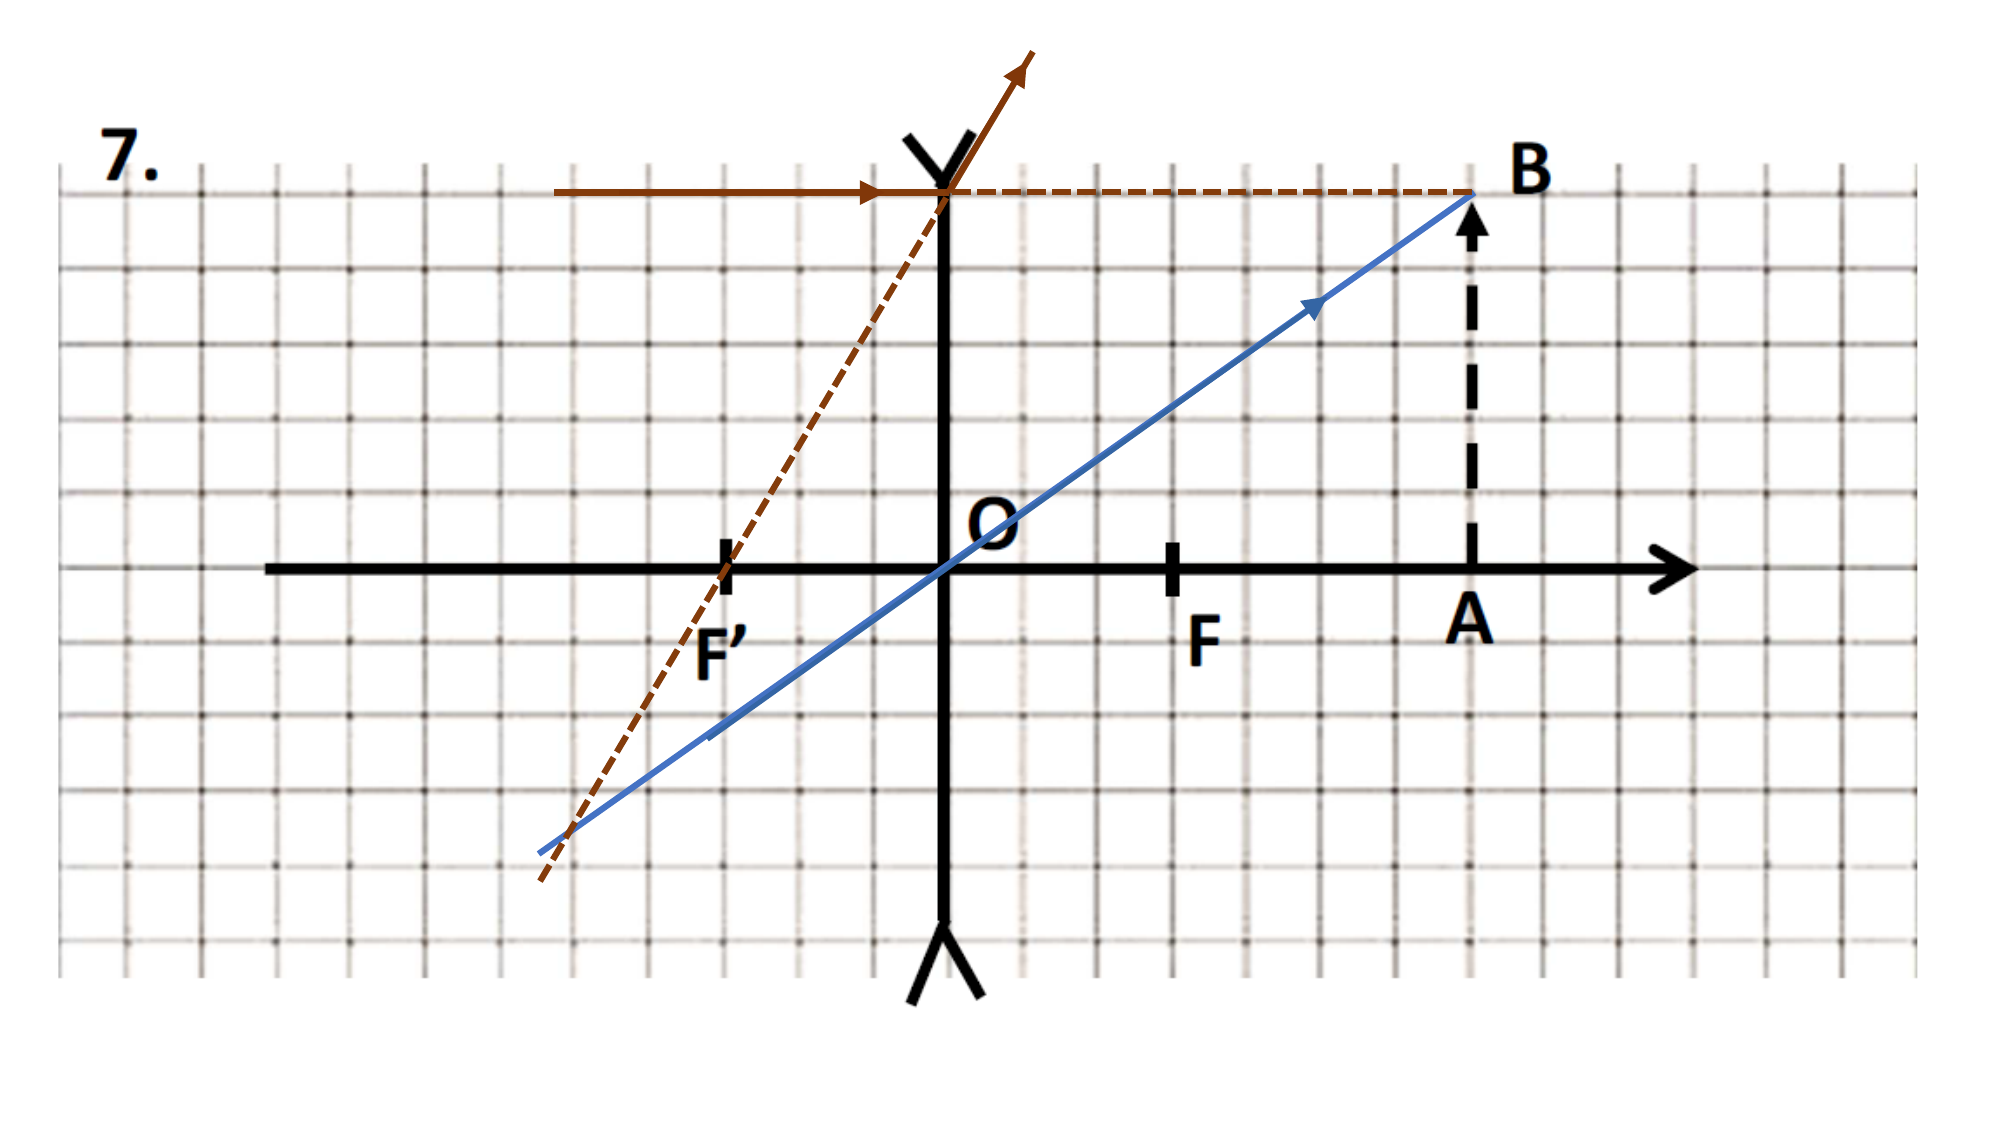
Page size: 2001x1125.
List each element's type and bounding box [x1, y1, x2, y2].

picture [58, 107, 1918, 1021]
